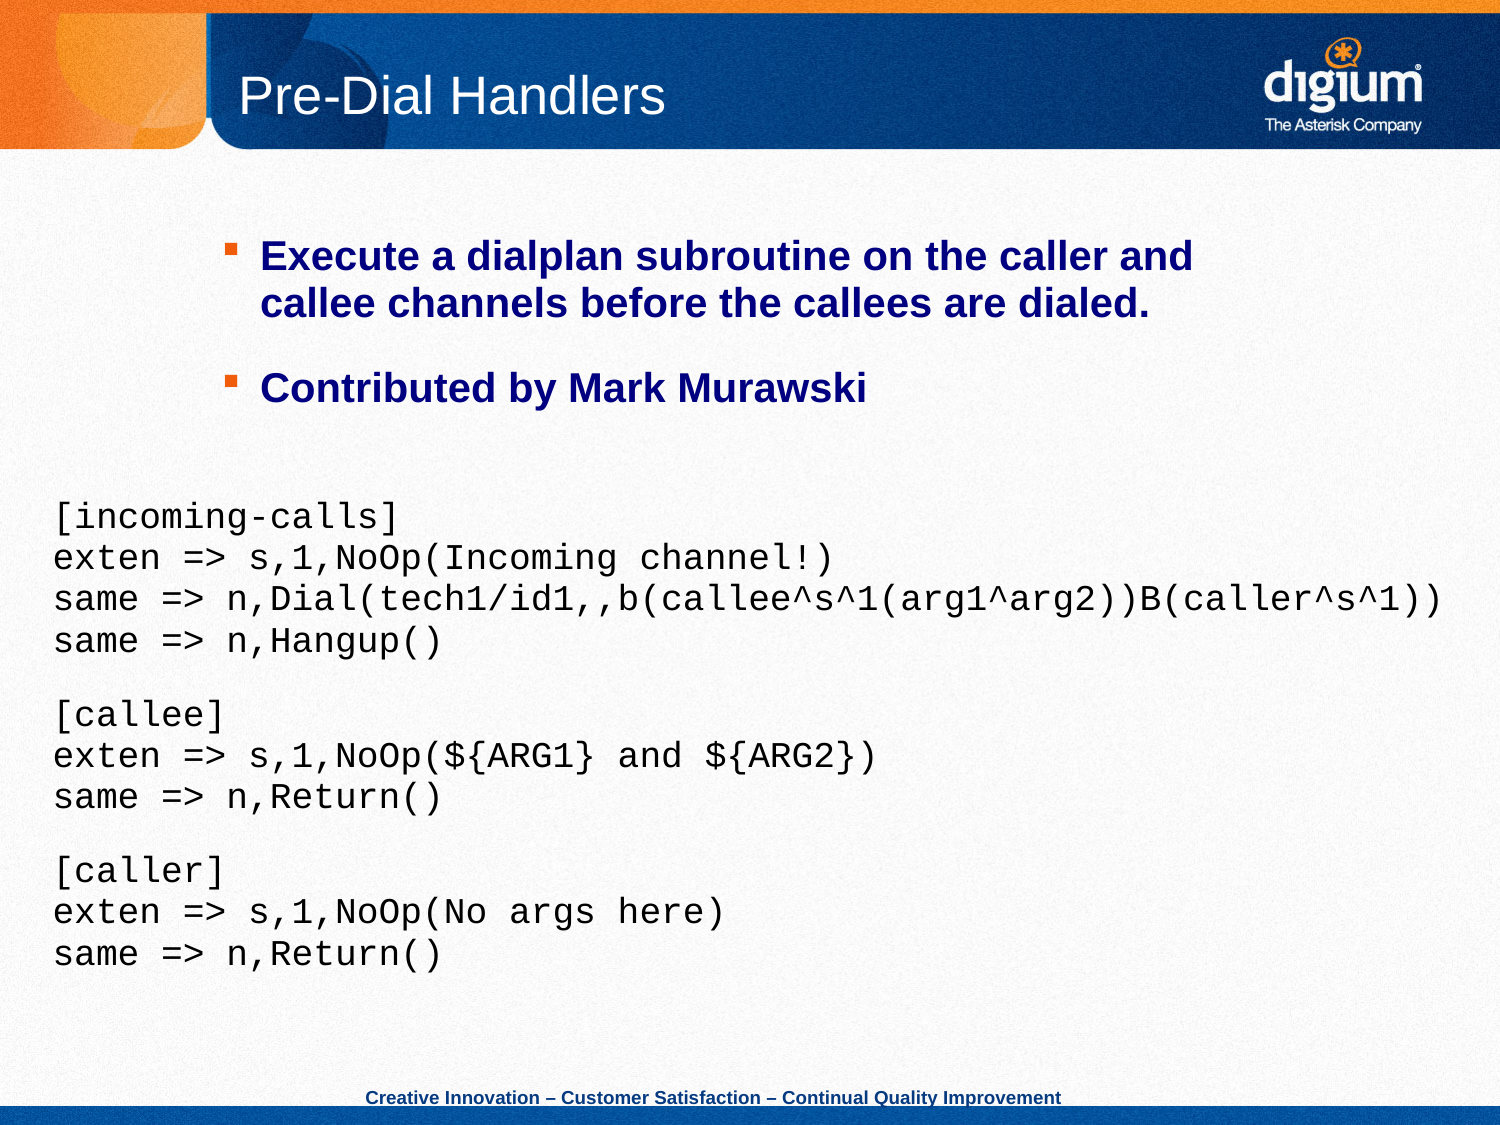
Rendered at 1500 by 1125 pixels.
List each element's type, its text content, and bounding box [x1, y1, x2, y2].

title Pre-Dial Handlers [238, 27, 1243, 127]
picture [0, 0, 1500, 1125]
list Execute a dialplan subroutine on the caller and callee channels before the callees are dialed. Contributed by Mark Murawski [206, 224, 1301, 487]
list [incoming-calls] exten => s,1,NoOp(Incoming channel!) same => n,Dial(tech1/id1,,b(callee^s^1(arg1^arg2))B(caller^s^1)) same => n,Hangup() [callee] exten => s,1,NoOp(${ARG1} and ${ARG2}) same => n,Return() [caller] exten => s,1,NoOp(No args here) same => n,Return() [37, 487, 1463, 1013]
